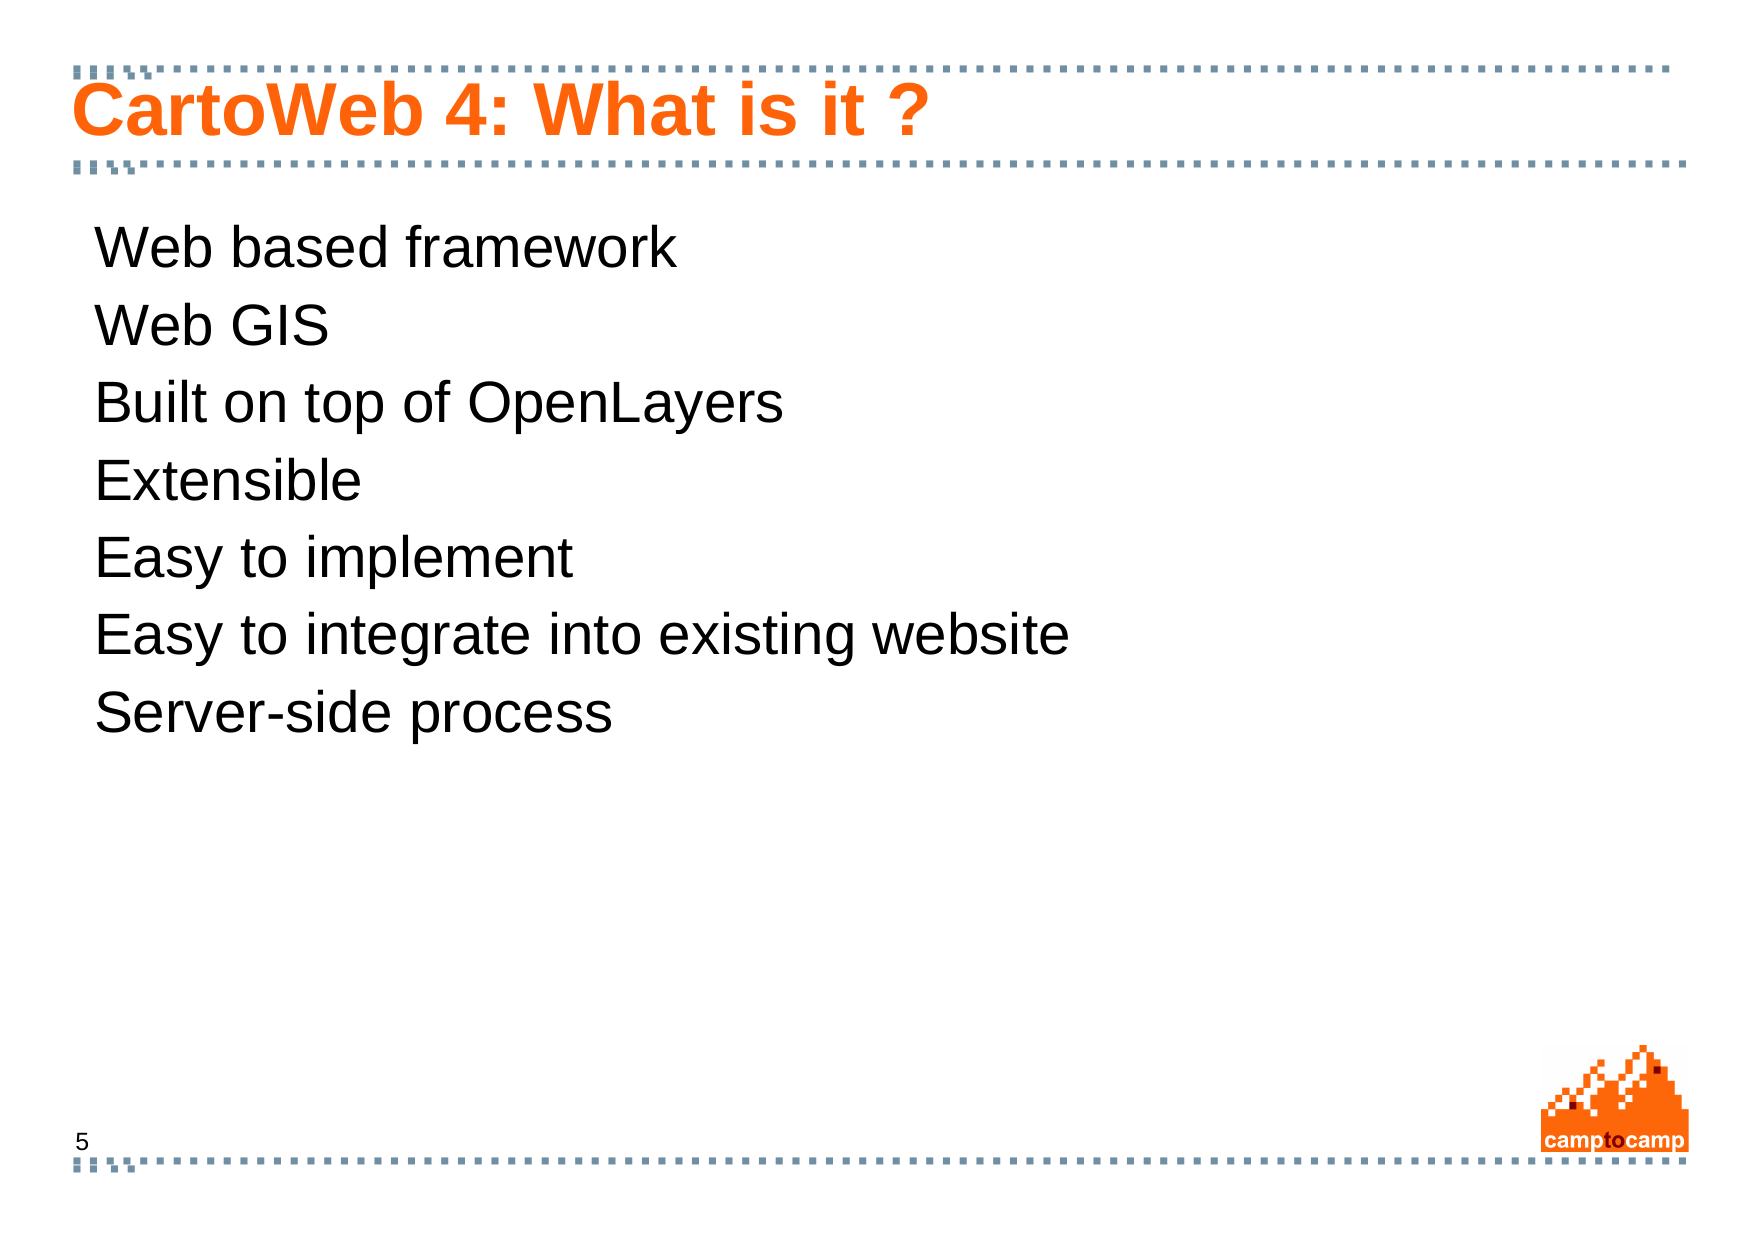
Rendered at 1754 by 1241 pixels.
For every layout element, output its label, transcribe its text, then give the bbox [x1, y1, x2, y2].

picture [1541, 1045, 1689, 1152]
list Web based framework Web GIS Built on top of OpenLayers Extensible Easy to implement Easy to integrate into existing website Server-side process [94, 215, 1654, 1031]
title CartoWeb 4: What is it ? [71, 67, 1689, 152]
